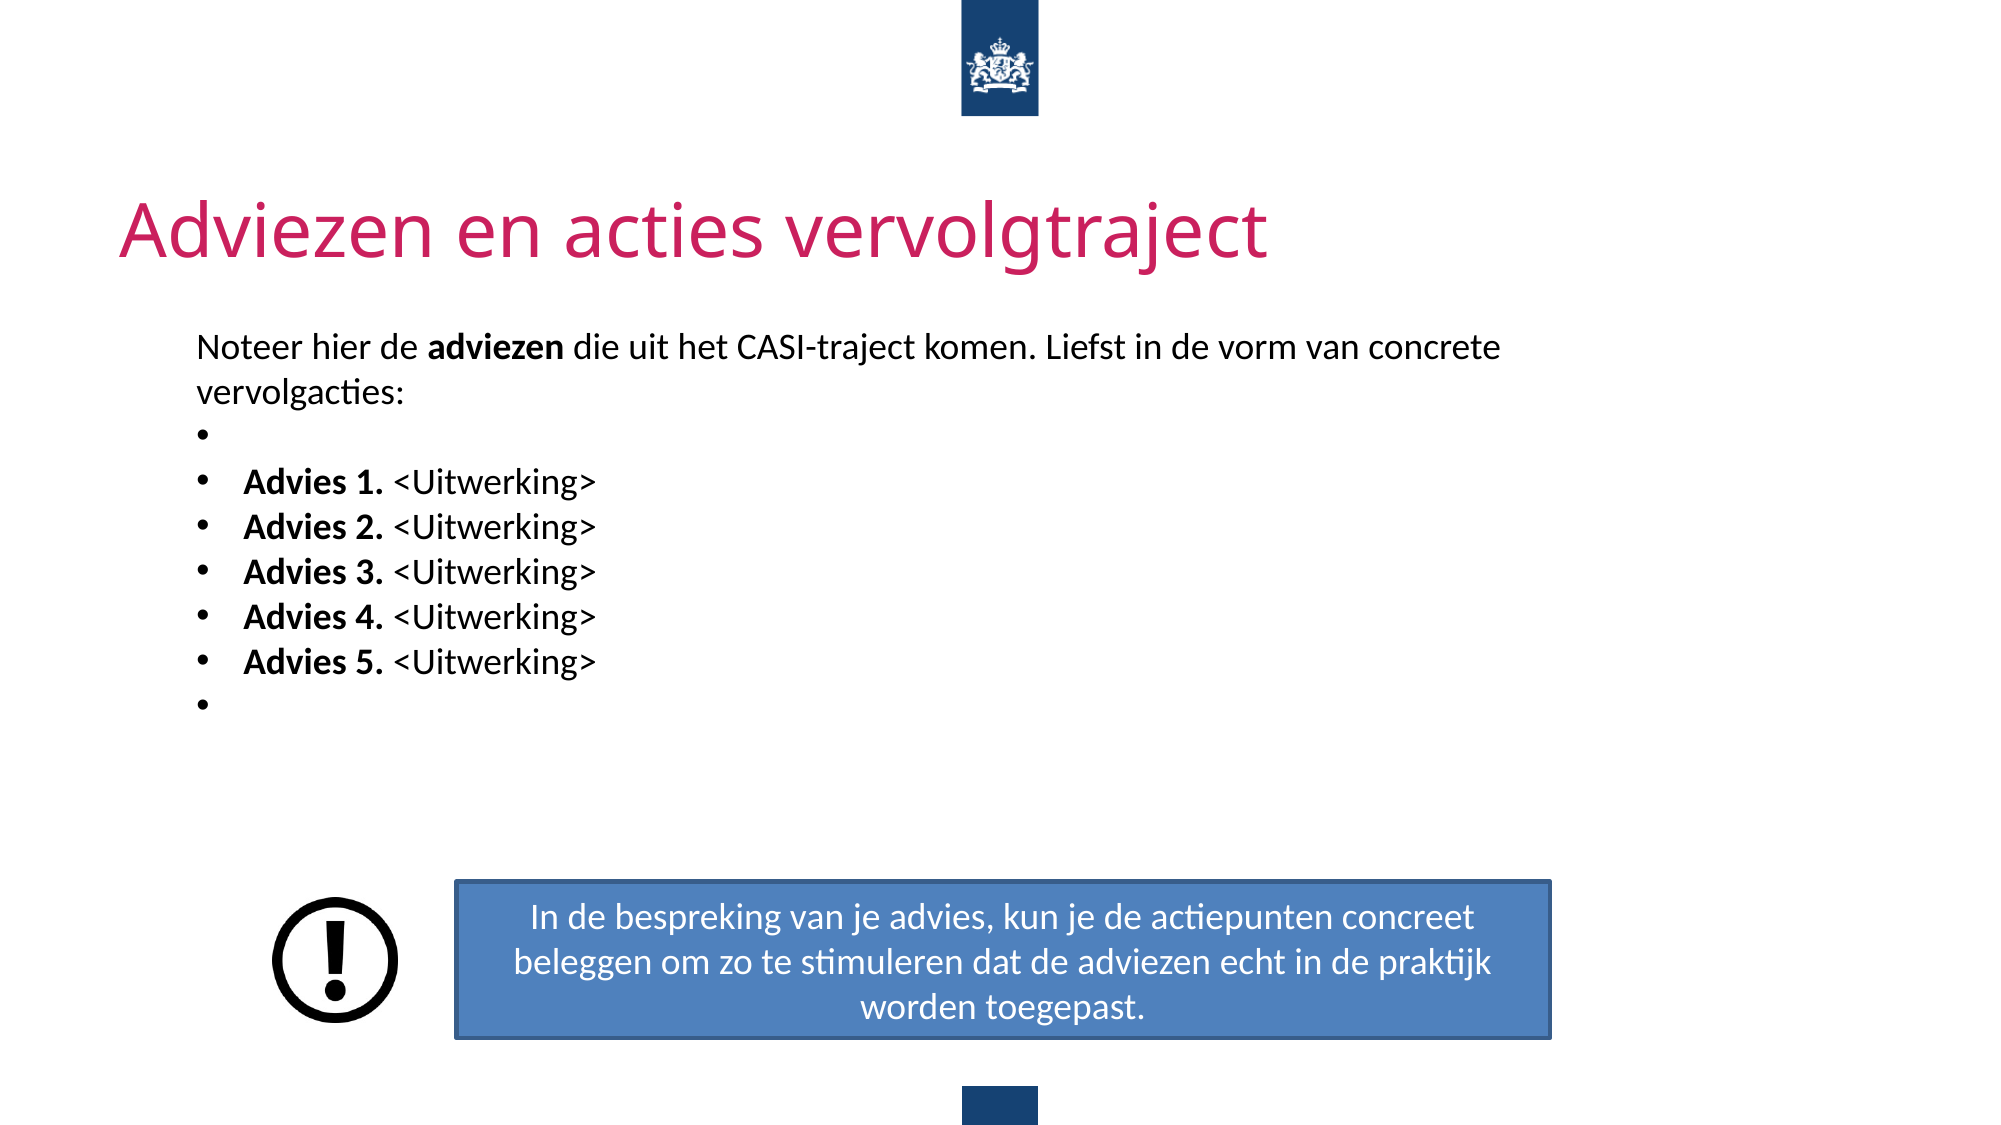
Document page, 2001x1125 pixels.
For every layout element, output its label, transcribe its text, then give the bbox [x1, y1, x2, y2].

text_box Noteer hier de adviezen die uit het CASI-traject komen. Liefst in de vorm van concrete vervolgacties: Advies 1. <Uitwerking> Advies 2. <Uitwerking> Advies 3. <Uitwerking> Advies 4. <Uitwerking> Advies 5. <Uitwerking> [32, 314, 1600, 1022]
picture [272, 897, 398, 1023]
text_box Adviezen en acties vervolgtraject [104, 125, 1897, 281]
text_box In de bespreking van je advies, kun je de actiepunten concreet beleggen om zo te stimuleren dat de adviezen echt in de praktijk worden toegepast. [456, 881, 1550, 1038]
